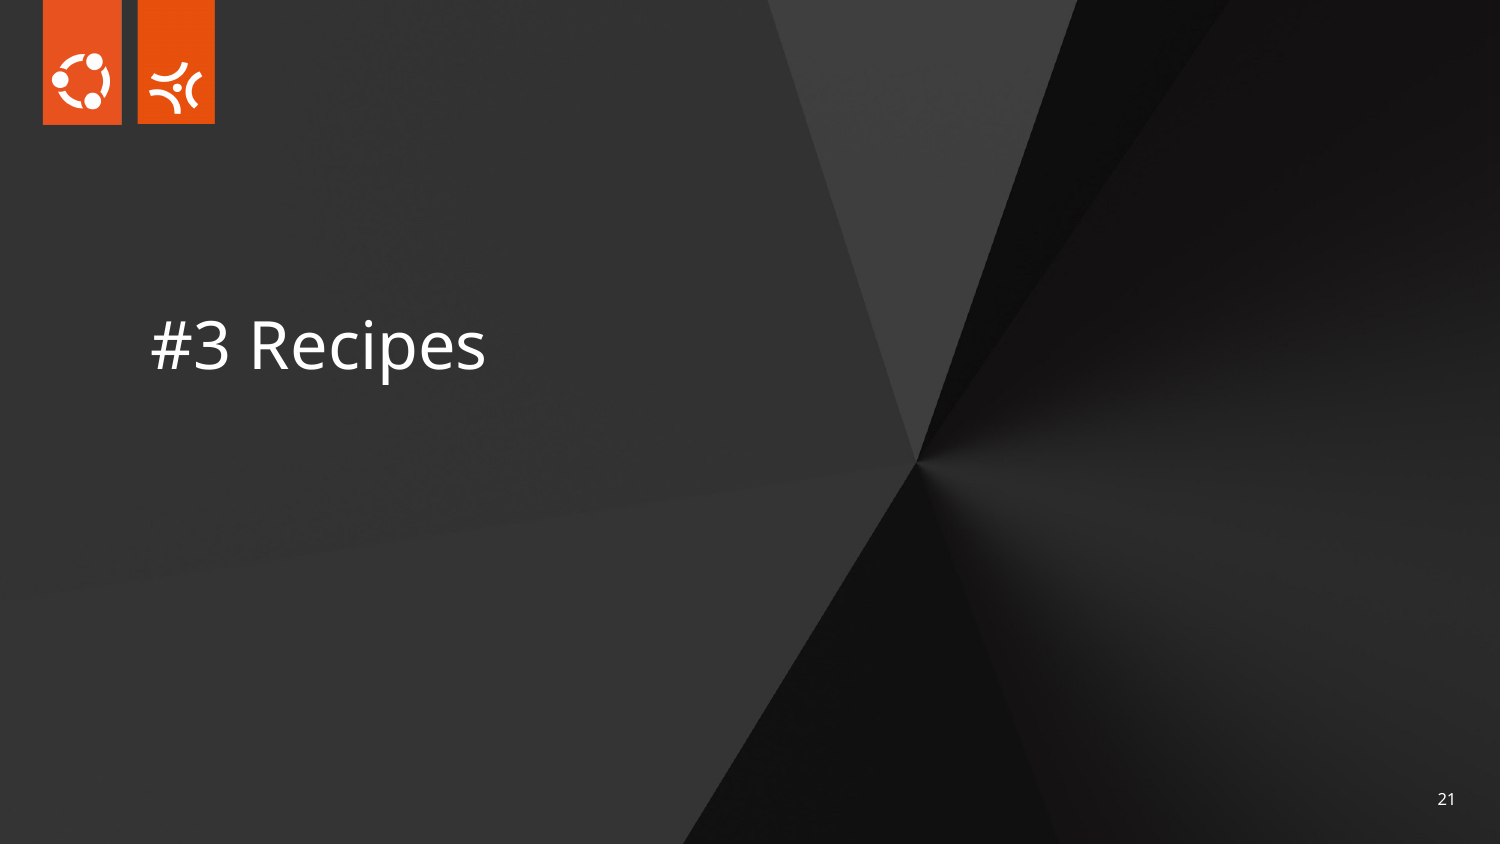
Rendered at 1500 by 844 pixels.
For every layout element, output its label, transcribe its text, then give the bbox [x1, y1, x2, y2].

title #3 Recipes [150, 300, 822, 383]
picture [0, 0, 1500, 844]
slide_number <number> [1381, 773, 1472, 839]
